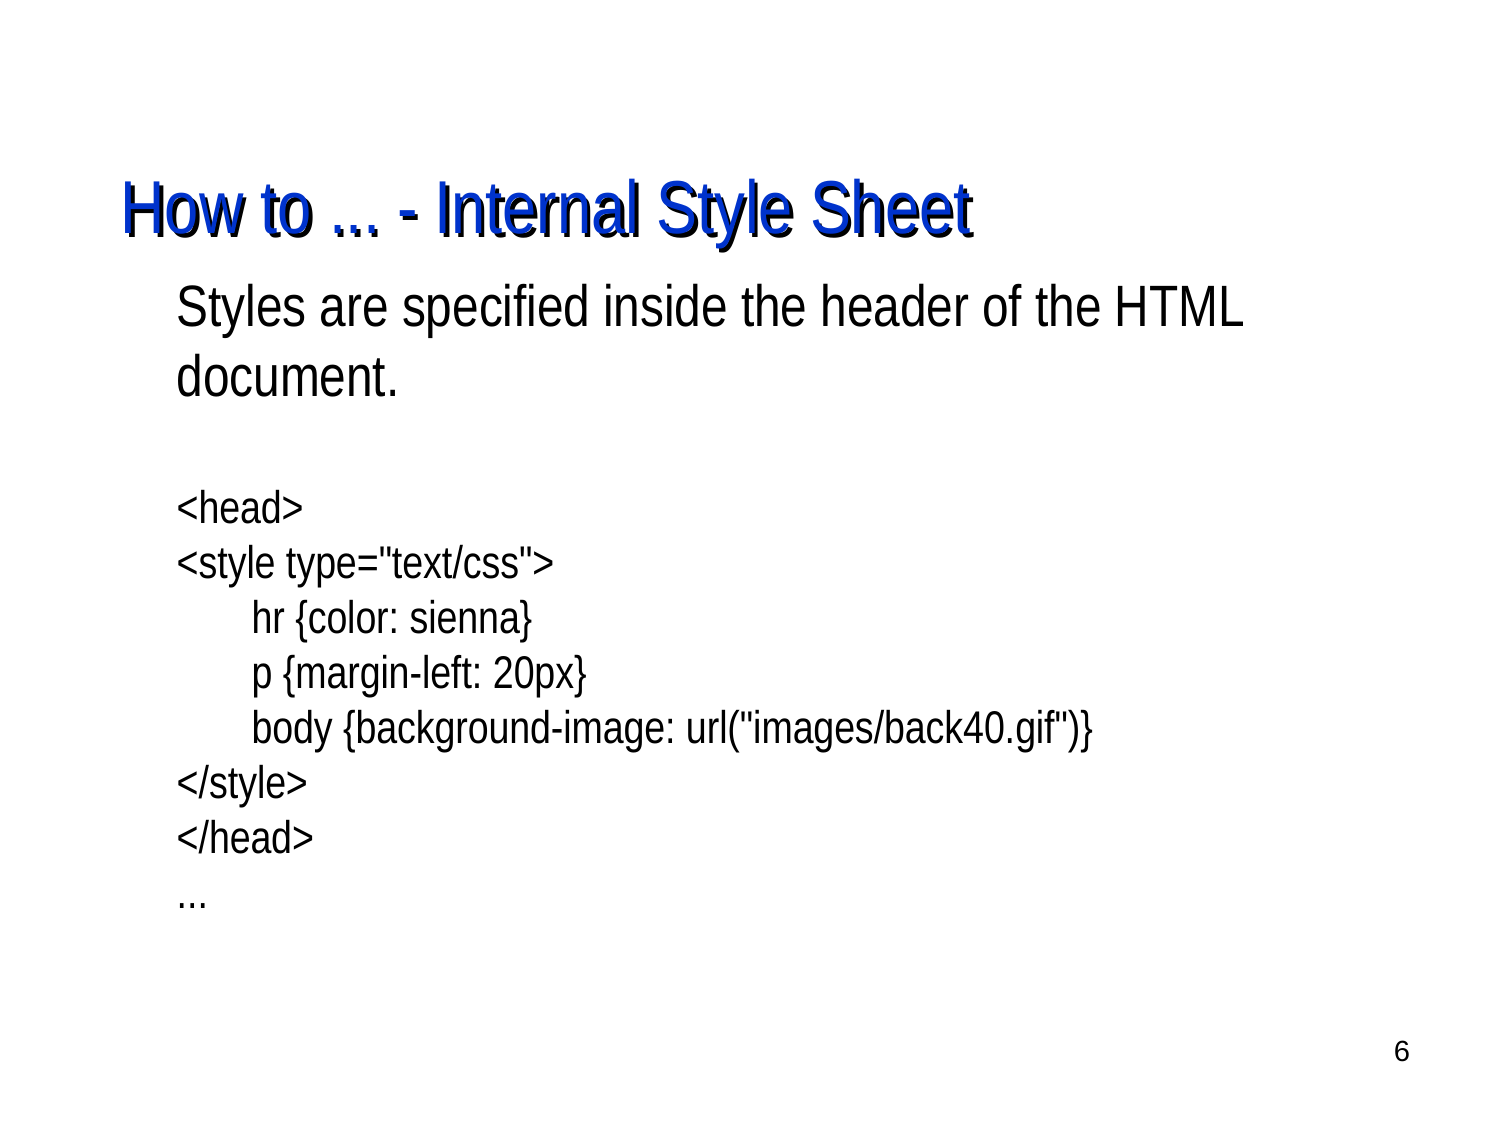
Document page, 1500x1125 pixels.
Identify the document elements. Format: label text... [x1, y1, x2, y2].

text_box Styles are specified inside the header of the HTML document. <head> <style type="text/css"> hr {color: sienna} p {margin-left: 20px} body {background-image: url("images/back40.gif")} </style> </head> ... [161, 260, 1352, 926]
text_box How to ... - Internal Style Sheet [105, 151, 1469, 257]
